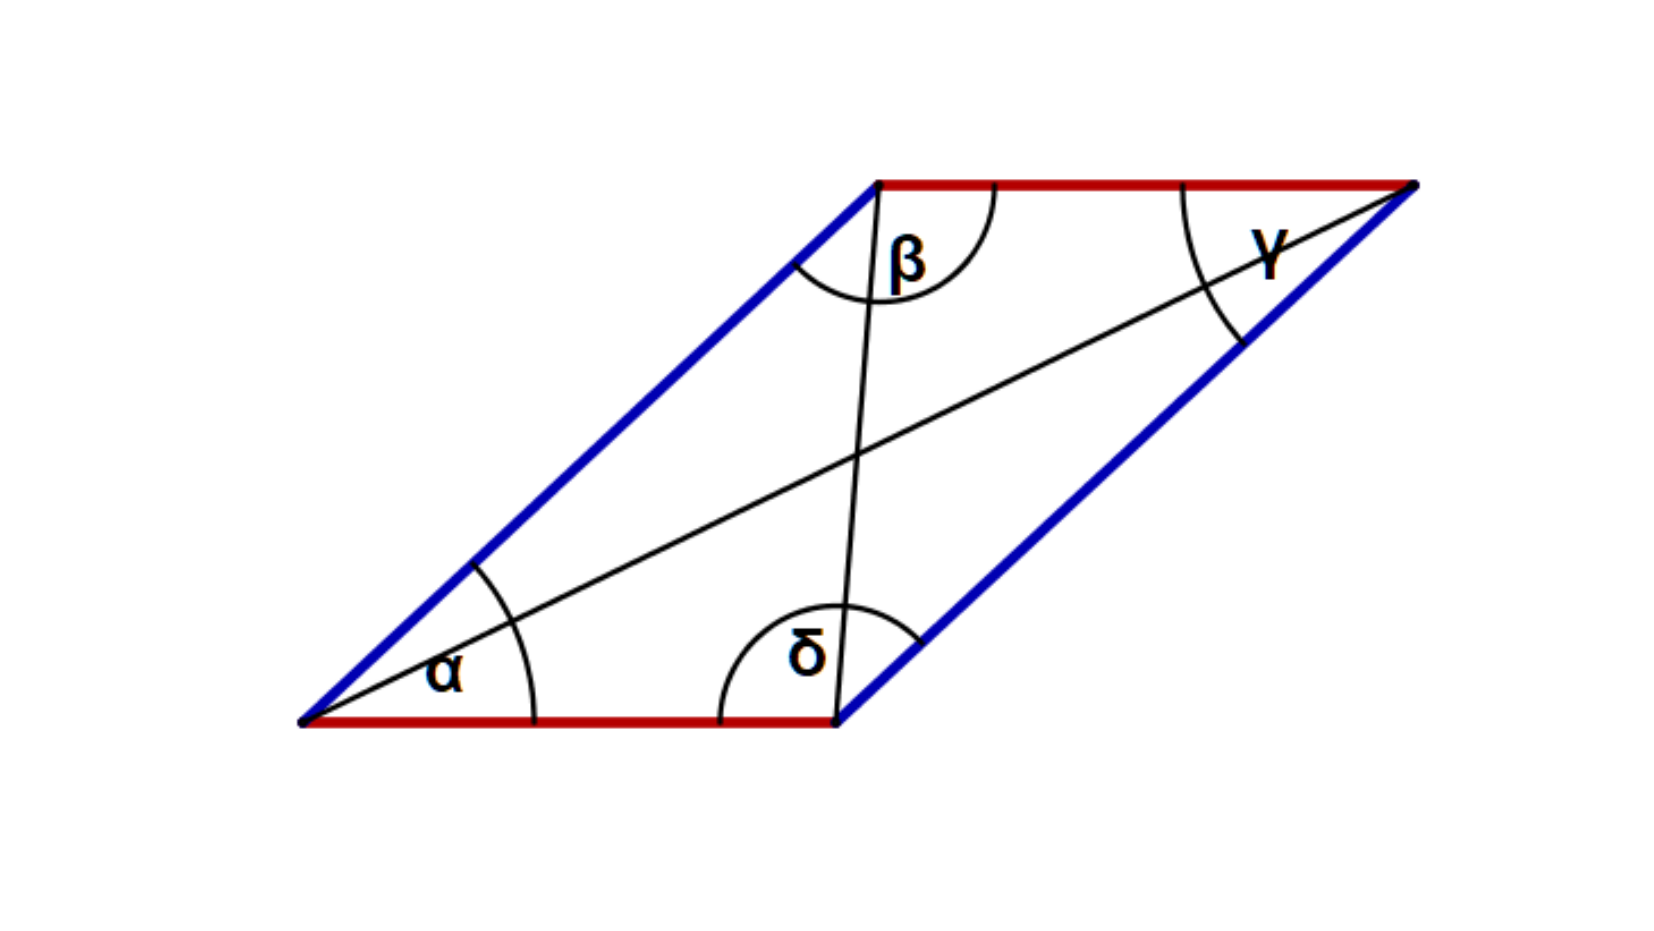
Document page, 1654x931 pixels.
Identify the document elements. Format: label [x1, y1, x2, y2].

picture [257, 76, 1477, 815]
